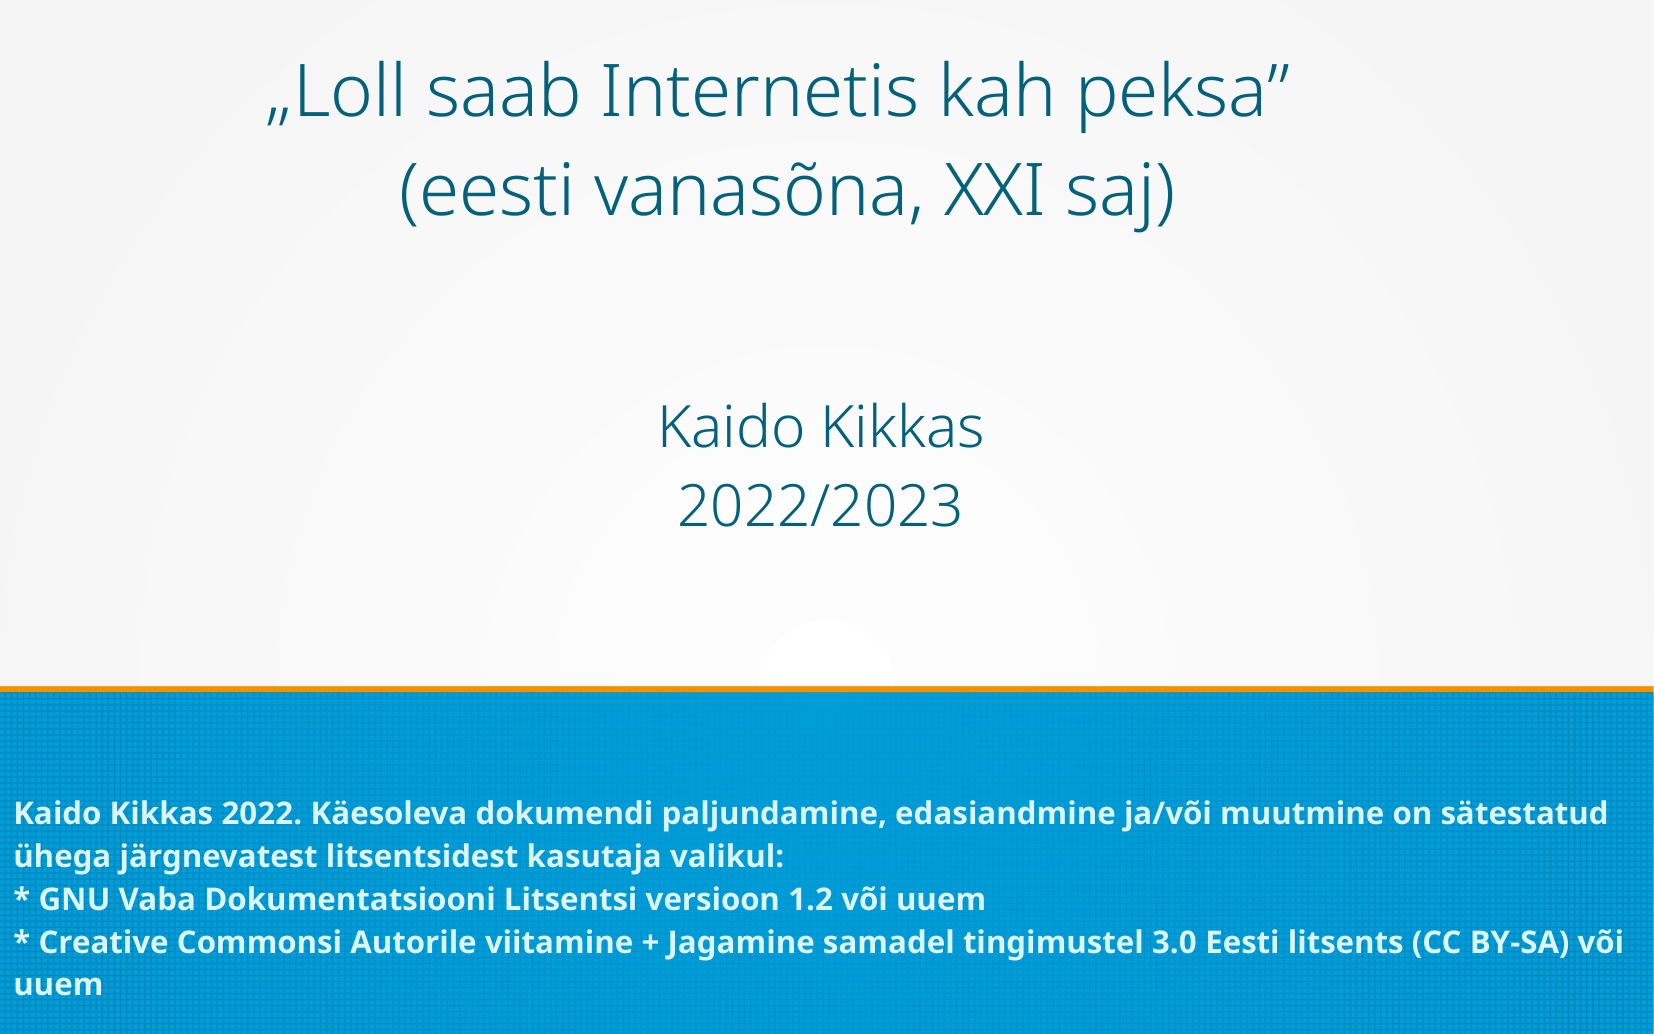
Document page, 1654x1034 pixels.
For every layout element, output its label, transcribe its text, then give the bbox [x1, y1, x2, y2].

picture [0, 0, 1654, 692]
title „Loll saab Internetis kah peksa” (eesti vanasõna, XXI saj) [75, 37, 1501, 237]
title Kaido Kikkas 2022/2023 [259, 344, 1382, 544]
subtitle Kaido Kikkas 2022. Käesoleva dokumendi paljundamine, edasiandmine ja/või muutmine on sätestatud ühega järgnevatest litsentsidest kasutaja valikul: * GNU Vaba Dokumentatsiooni Litsentsi versioon 1.2 või uuem * Creative Commonsi Autorile viitamine + Jagamine samadel tingimustel 3.0 Eesti litsents (CC BY-SA) või uuem [13, 791, 1630, 1004]
